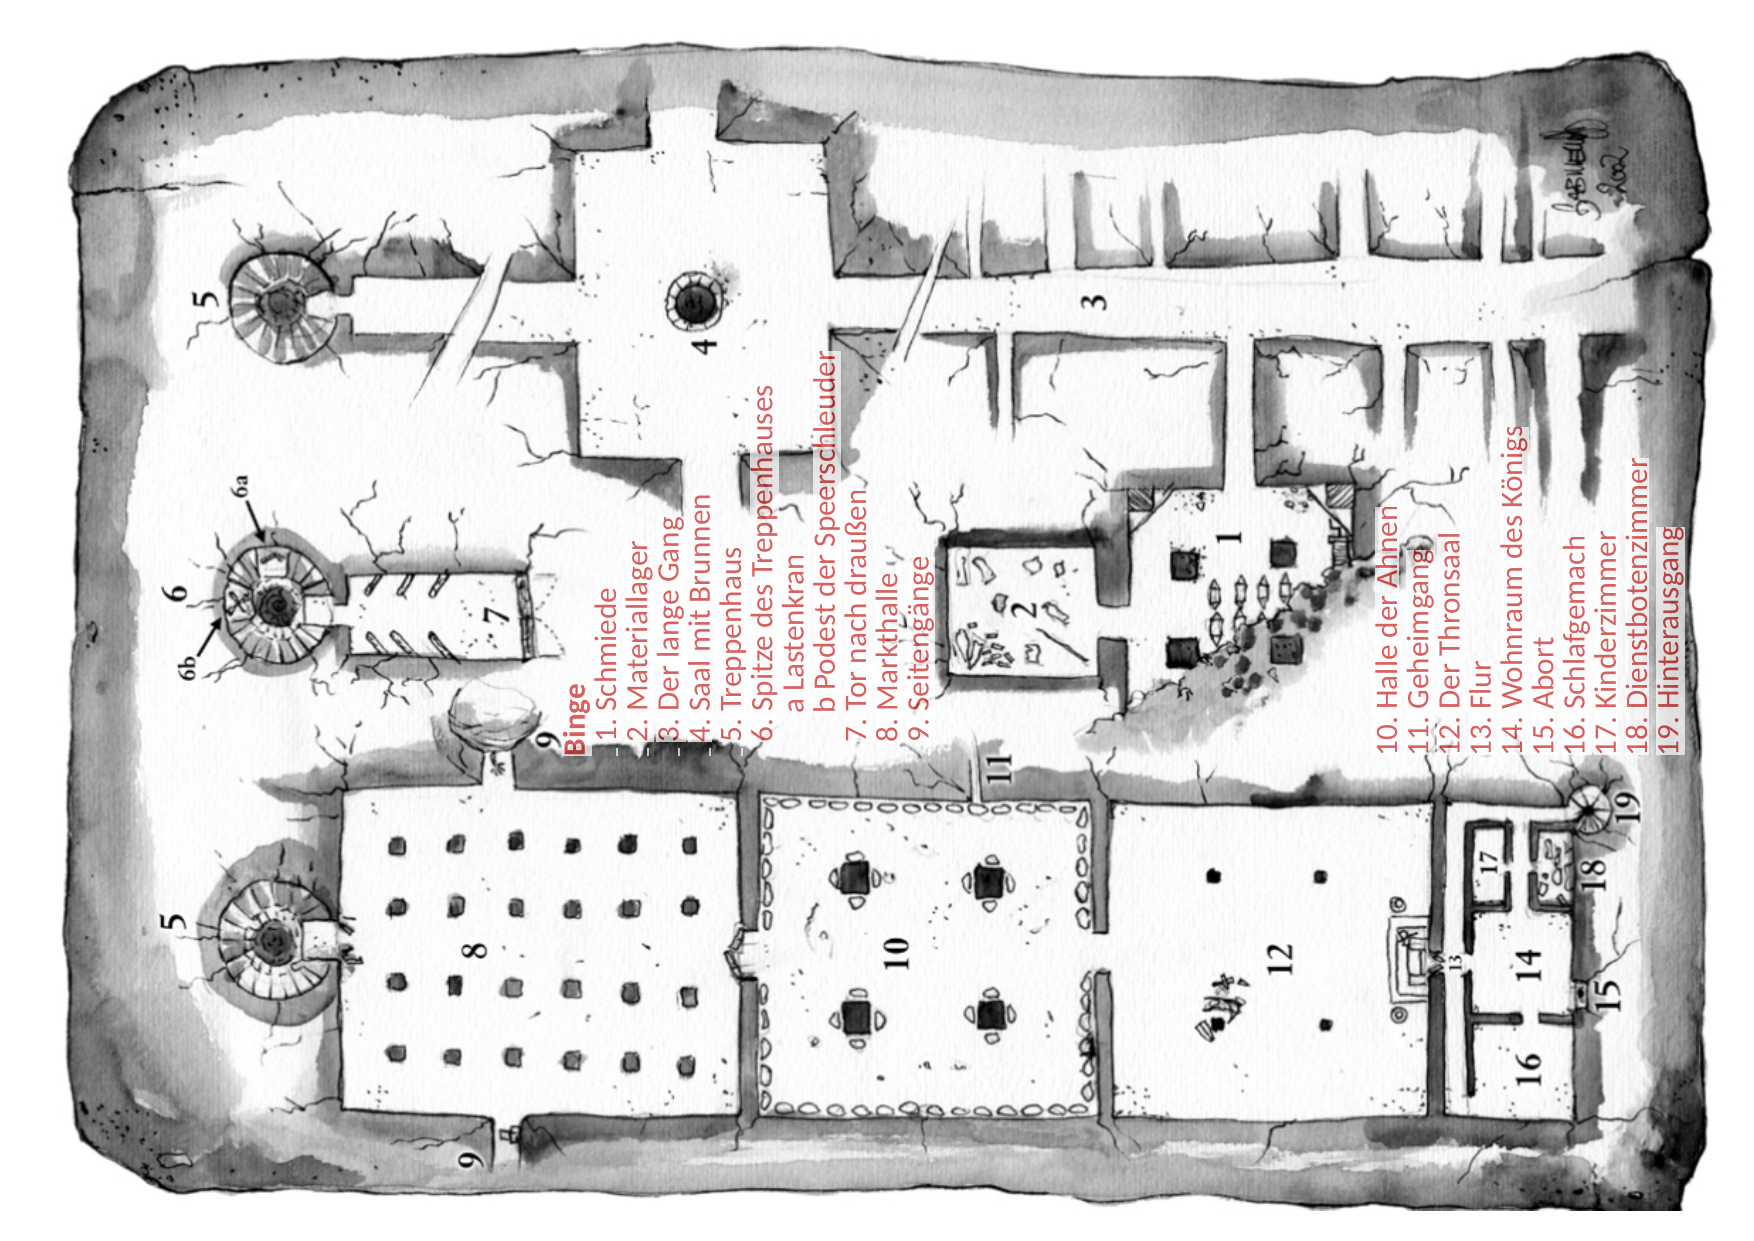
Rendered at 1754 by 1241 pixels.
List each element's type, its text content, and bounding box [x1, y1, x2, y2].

picture [28, 29, 1726, 1211]
text_box Binge 1. Schmiede 2. Materiallager 3. Der lange Gang 4. Saal mit Brunnen 5. Treppenhaus 6. Spitze des Treppenhauses a Lastenkran b Podest der Speerschleuder 7. Tor nach draußen 8. Markthalle 9. Seitengänge 10. Halle der Ahnen 11. Geheimgang 12. Der Thronsaal 13. Flur 14. Wohnraum des Königs 15. Abort 16. Schlafgemach 17. Kinderzimmer 18. Dienstbotenzimmer 19. Hinterausgang [561, 350, 1687, 757]
